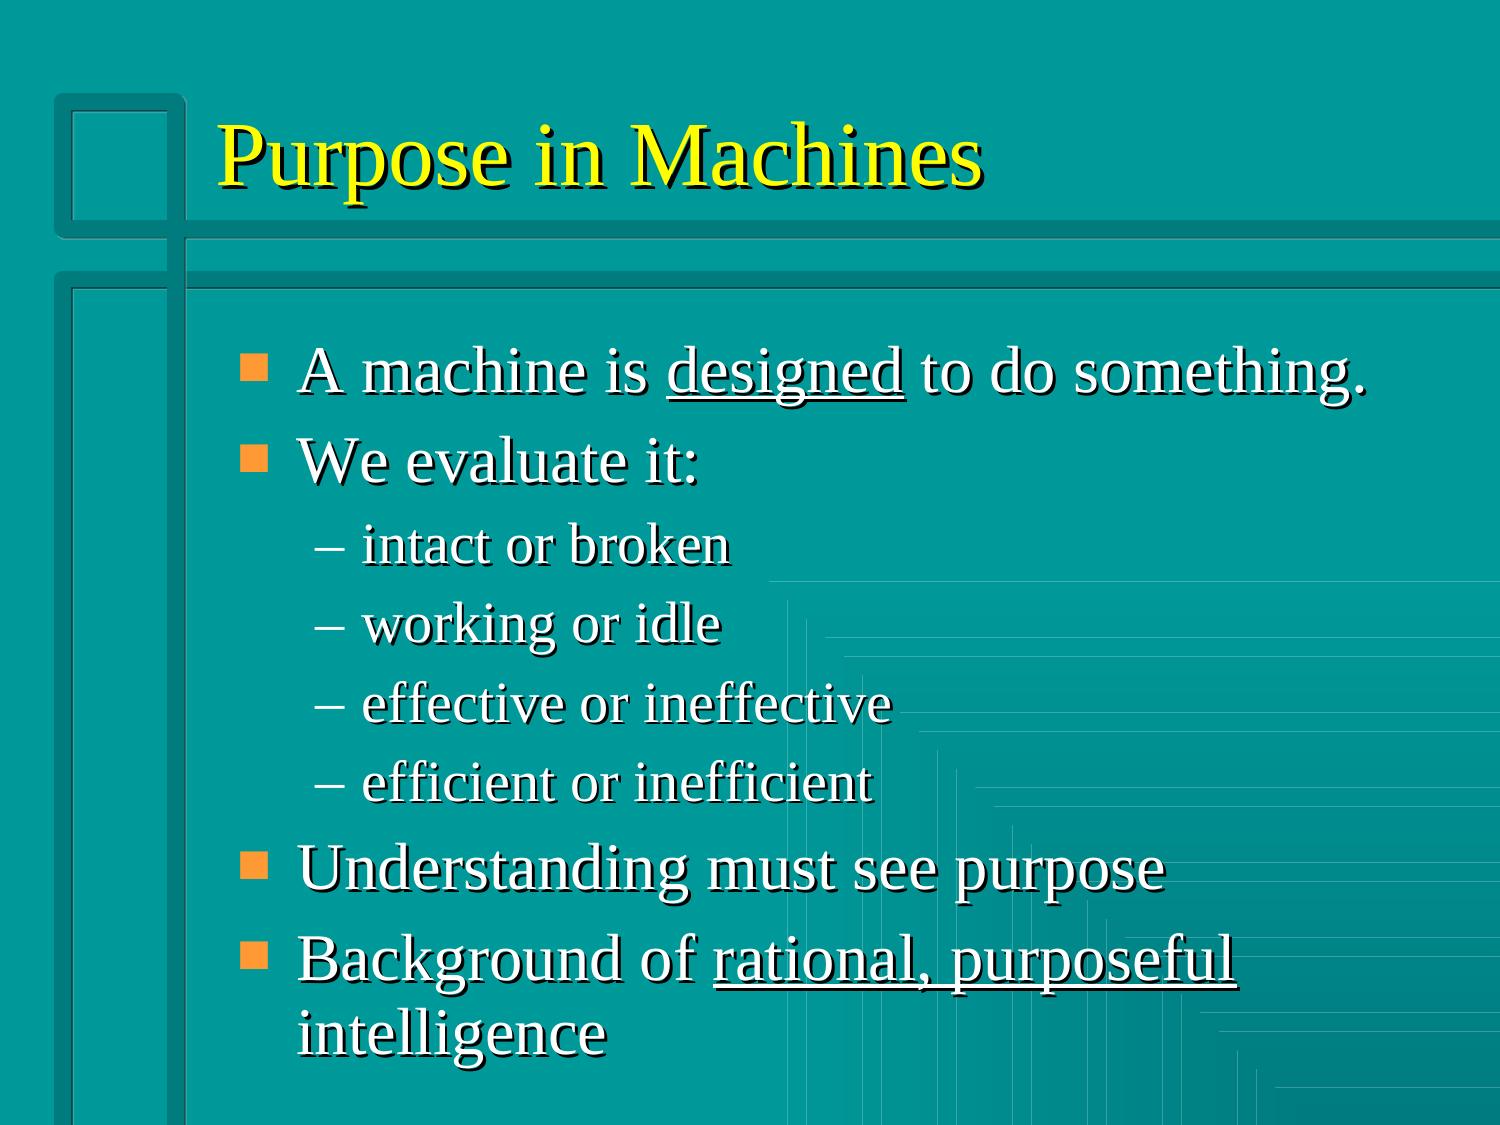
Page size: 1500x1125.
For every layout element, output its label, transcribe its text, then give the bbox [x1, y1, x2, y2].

title Purpose in Machines [200, 34, 1476, 213]
list A machine is designed to do something. We evaluate it: intact or broken working or idle effective or ineffective efficient or inefficient Understanding must see purpose Background of rational, purposeful intelligence [225, 324, 1500, 1077]
